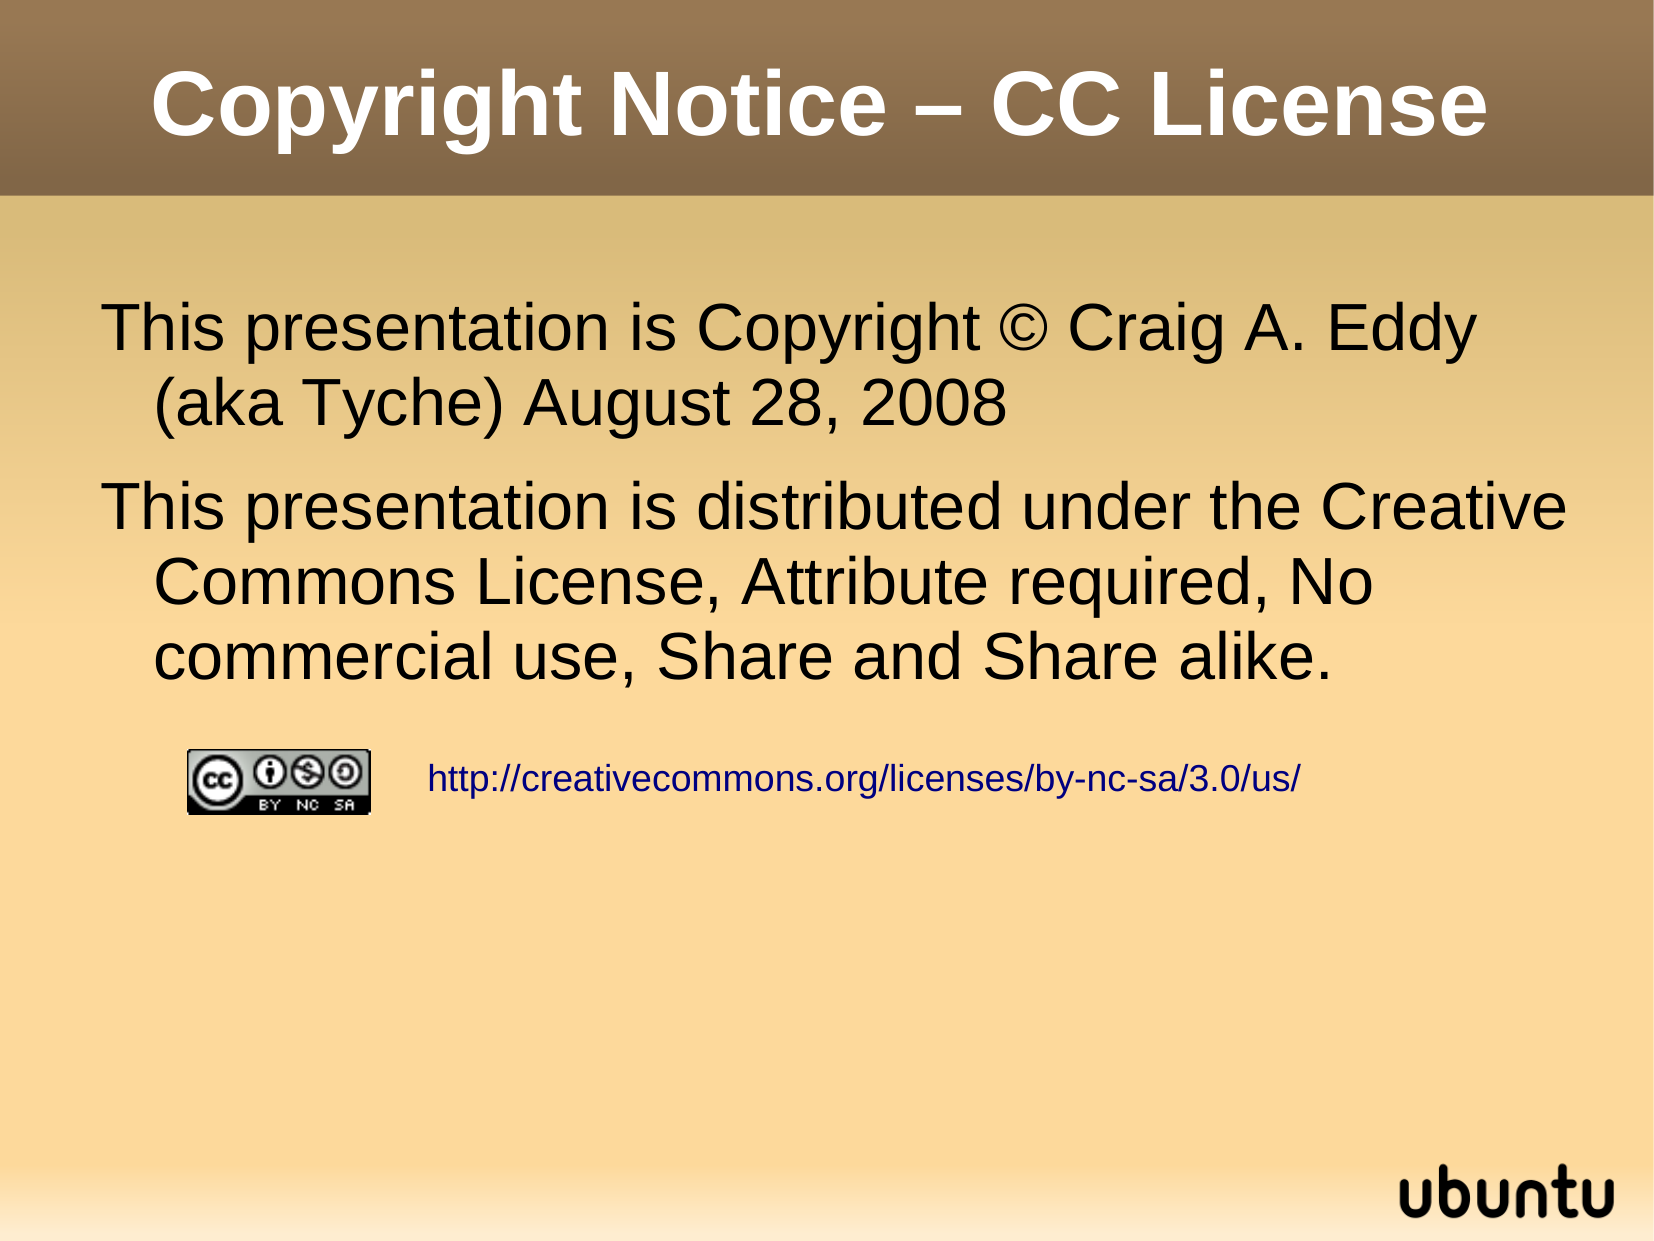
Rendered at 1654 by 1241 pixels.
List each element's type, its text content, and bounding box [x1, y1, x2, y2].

list This presentation is Copyright © Craig A. Eddy (aka Tyche) August 28, 2008 This presentation is distributed under the Creative Commons License, Attribute required, No commercial use, Share and Share alike. [82, 290, 1571, 751]
picture [0, 0, 1654, 1241]
title Copyright Notice – CC License [76, 7, 1565, 200]
text_box http://creativecommons.org/licenses/by-nc-sa/3.0/us/ [412, 750, 1474, 820]
